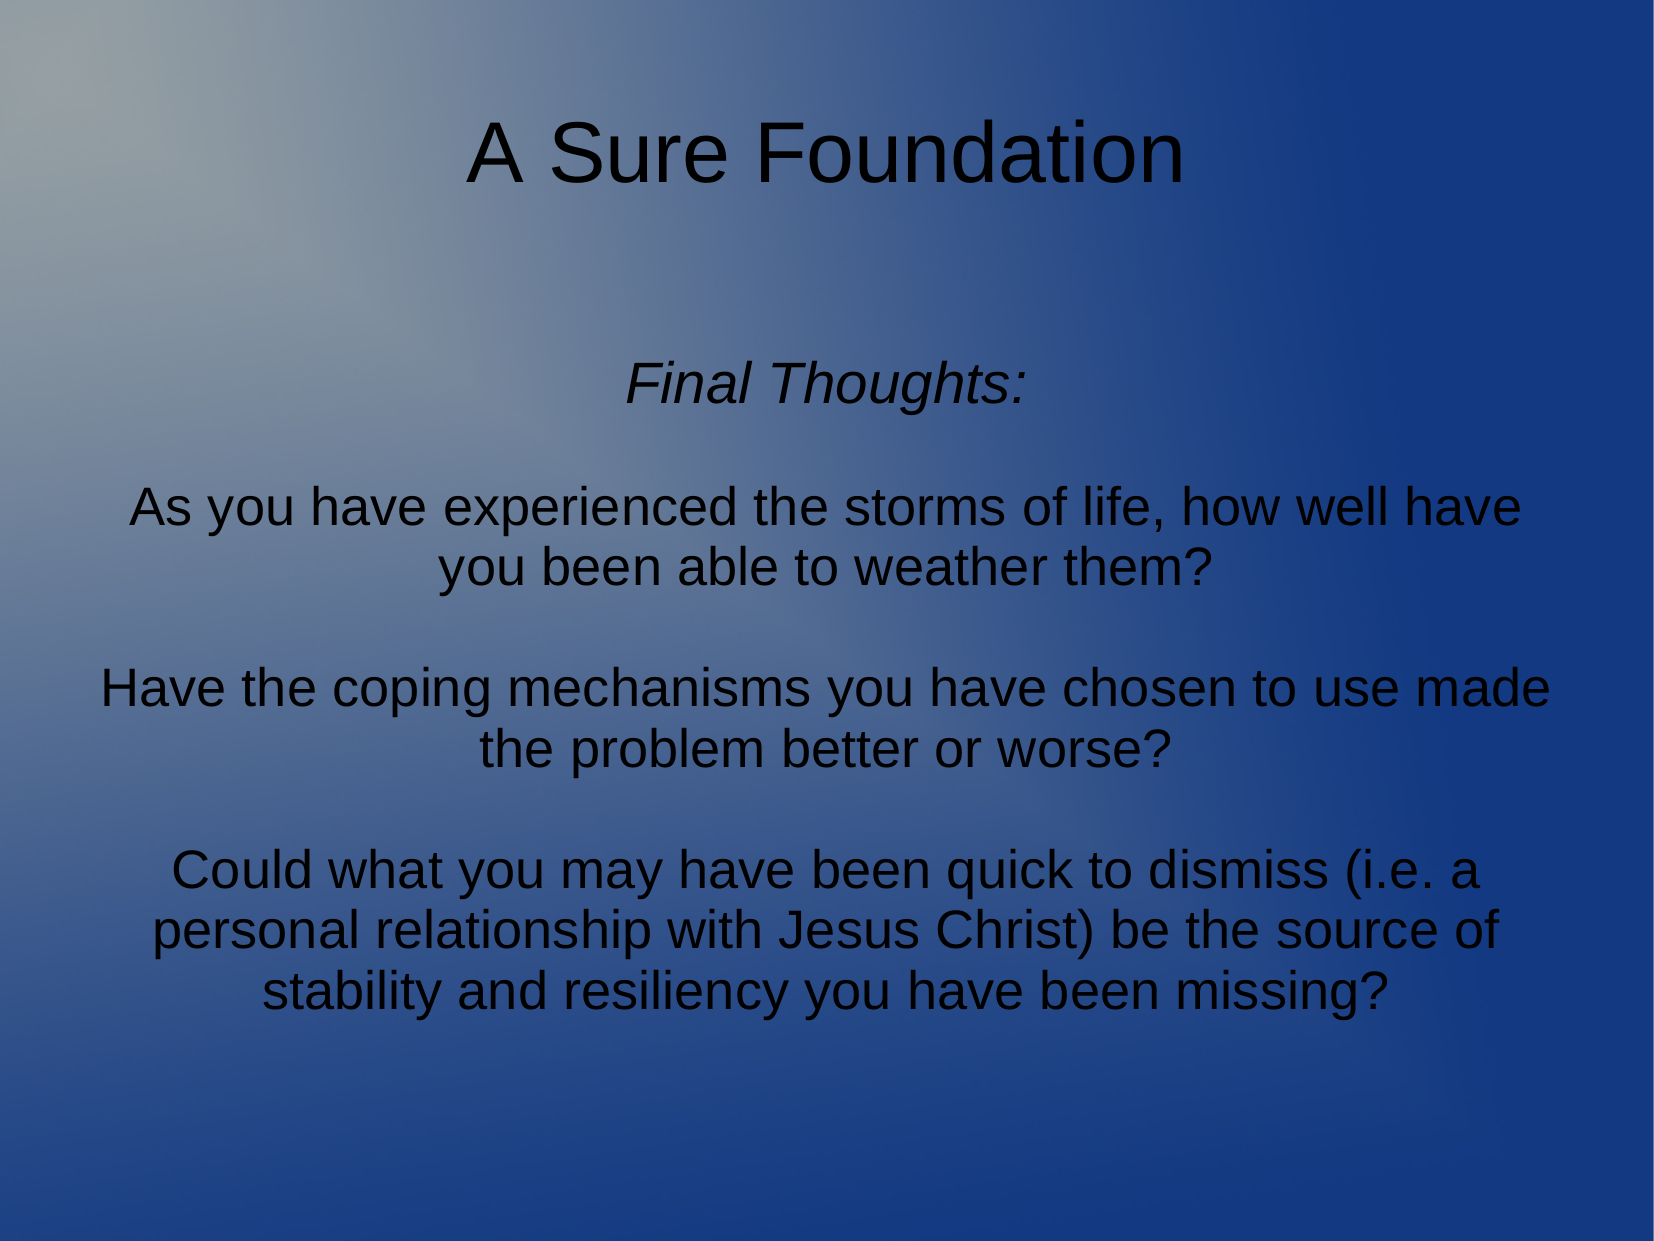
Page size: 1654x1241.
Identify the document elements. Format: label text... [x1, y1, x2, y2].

picture [0, 0, 1654, 1241]
subtitle Final Thoughts: As you have experienced the storms of life, how well have you been able to weather them? Have the coping mechanisms you have chosen to use made the problem better or worse? Could what you may have been quick to dismiss (i.e. a personal relationship with Jesus Christ) be the source of stability and resiliency you have been missing? [82, 290, 1571, 1142]
title A Sure Foundation [82, 49, 1571, 257]
